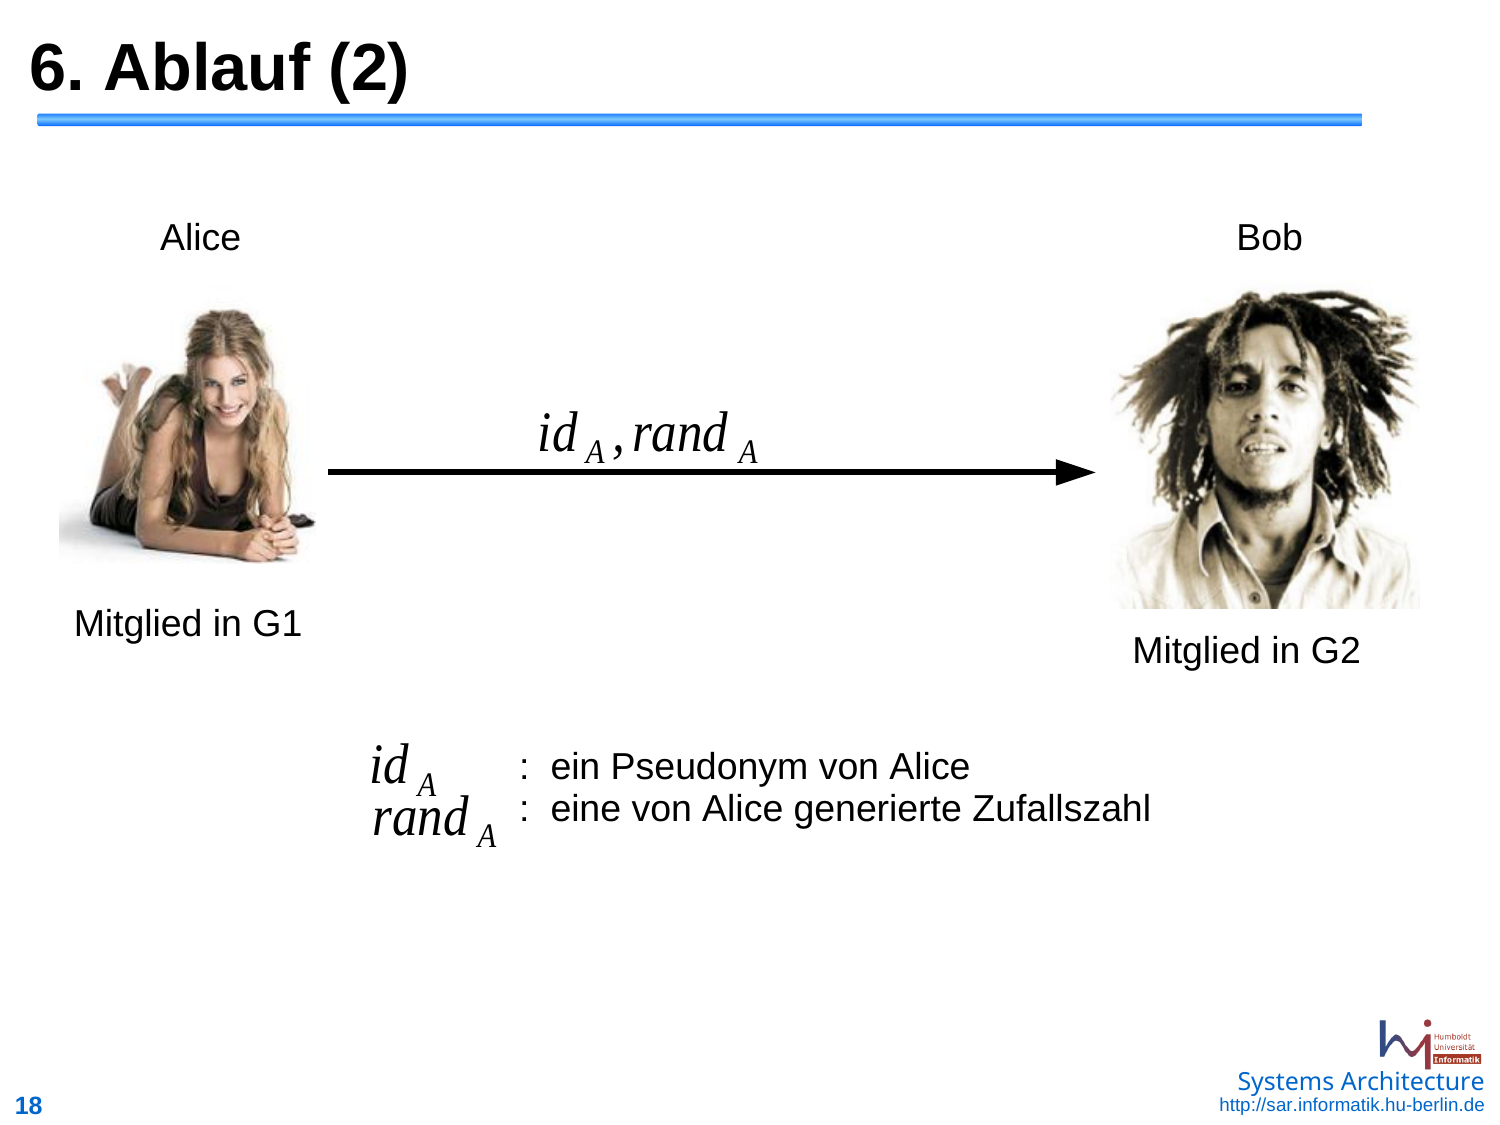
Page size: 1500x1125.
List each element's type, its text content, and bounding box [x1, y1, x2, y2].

text_box : ein Pseudonym von Alice : eine von Alice generierte Zufallszahl [443, 738, 1167, 838]
picture [1376, 1016, 1483, 1071]
title 6. Ablauf (2) [29, 19, 1500, 115]
text_box Mitglied in G2 [1117, 622, 1387, 680]
chart [363, 731, 502, 857]
picture [59, 286, 316, 564]
text_box Alice [145, 208, 257, 266]
picture [1110, 280, 1420, 609]
text_box Bob [1221, 208, 1318, 266]
chart [531, 399, 763, 473]
text_box Mitglied in G1 [59, 594, 328, 652]
